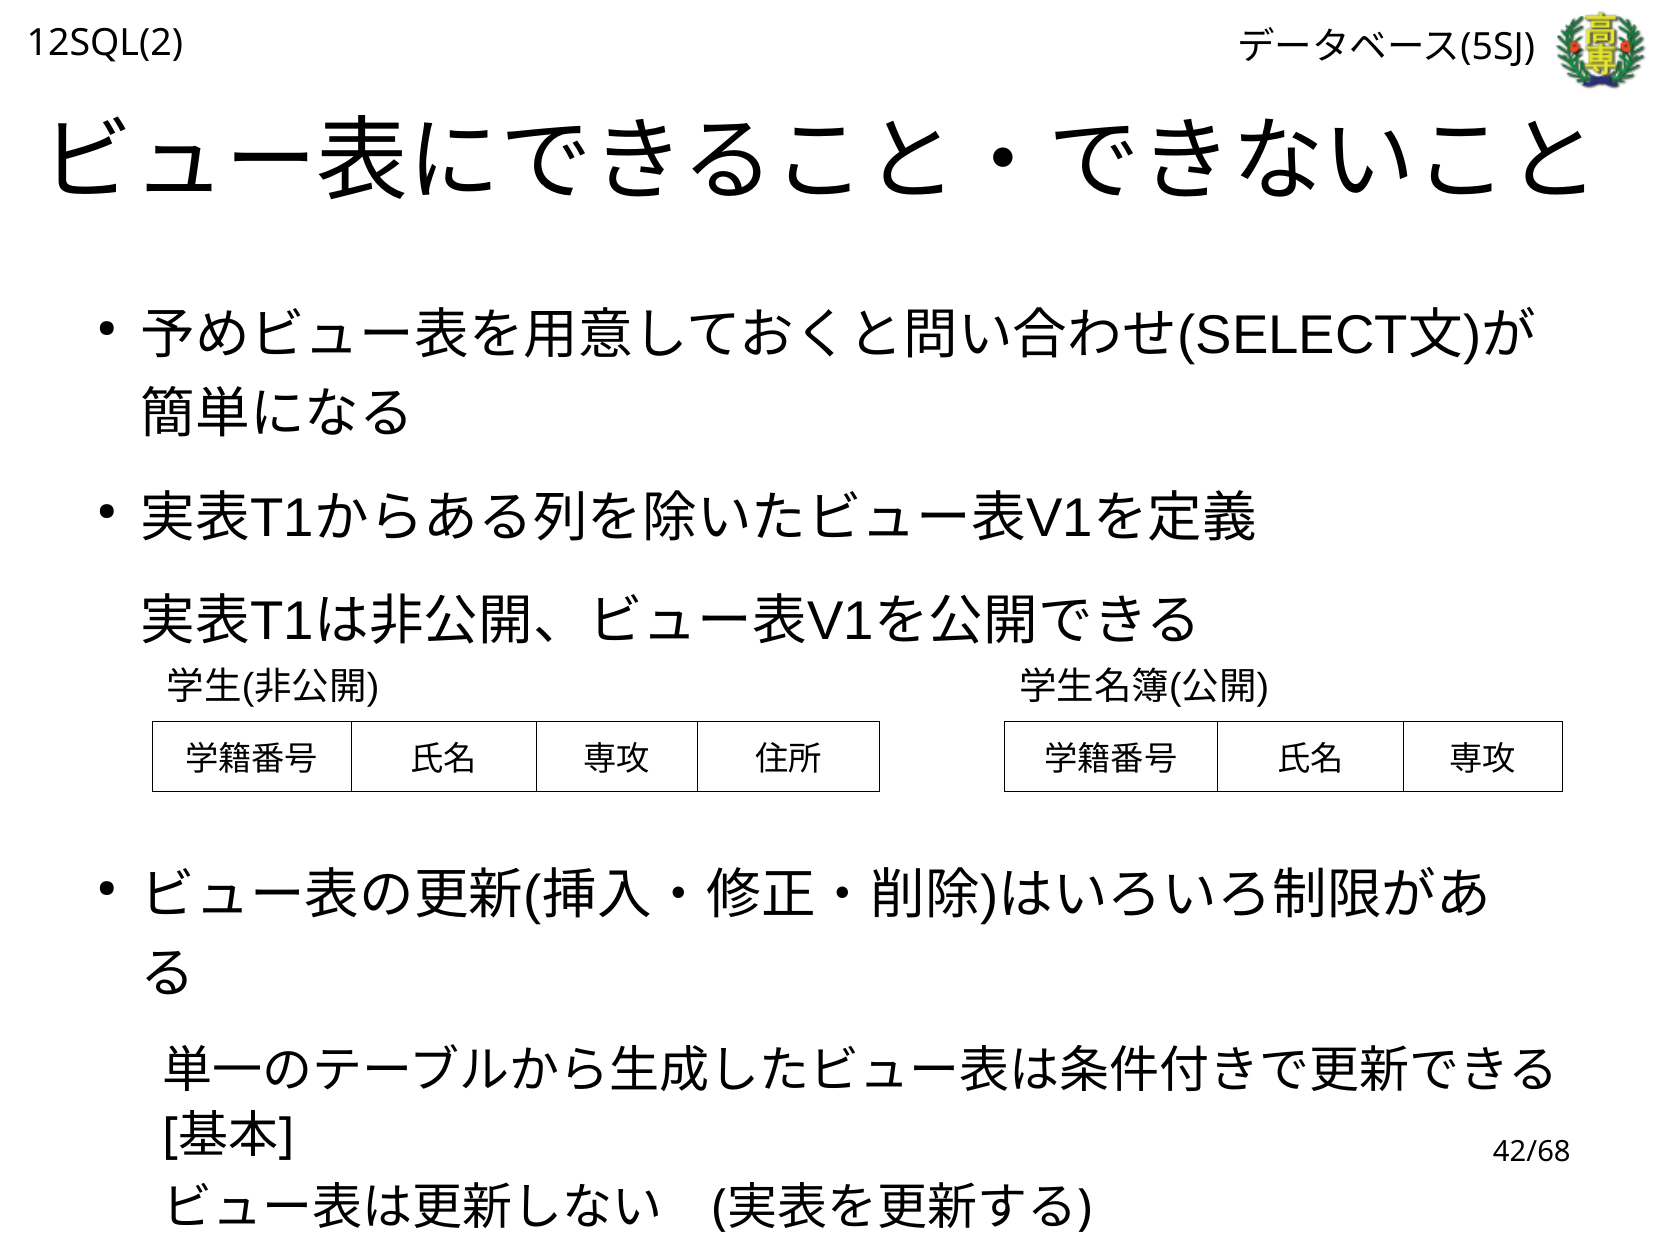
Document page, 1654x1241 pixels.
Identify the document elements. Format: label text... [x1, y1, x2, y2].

text_box 単一のテーブルから生成したビュー表は条件付きで更新できる [147, 1021, 1613, 1086]
title ビュー表にできること・できないこと [35, 49, 1607, 257]
table_cell 専攻 [1404, 722, 1562, 791]
picture [1553, 2, 1650, 99]
table_cell 学籍番号 [1005, 722, 1217, 791]
table_header 学生名簿(公開) [1005, 646, 1563, 721]
table_cell 住所 [698, 722, 879, 791]
table_cell 専攻 [537, 722, 697, 791]
table_cell [880, 721, 1004, 791]
text_box [基本] ビュー表は更新しない (実表を更新する) [147, 1086, 1613, 1217]
table_header 学生(非公開) [152, 646, 879, 721]
table_cell 氏名 [1218, 722, 1403, 791]
list 予めビュー表を用意しておくと問い合わせ(SELECT文)が簡単になる 実表T1からある列を除いたビュー表V1を定義 実表T1は非公開、ビュー表V1を公開できる ビュー表の更新(挿入・修正・削除)はいろいろ制限がある [82, 290, 1538, 1010]
table_cell 氏名 [352, 722, 536, 791]
table_header [880, 646, 1004, 721]
table_cell 学籍番号 [153, 722, 351, 791]
